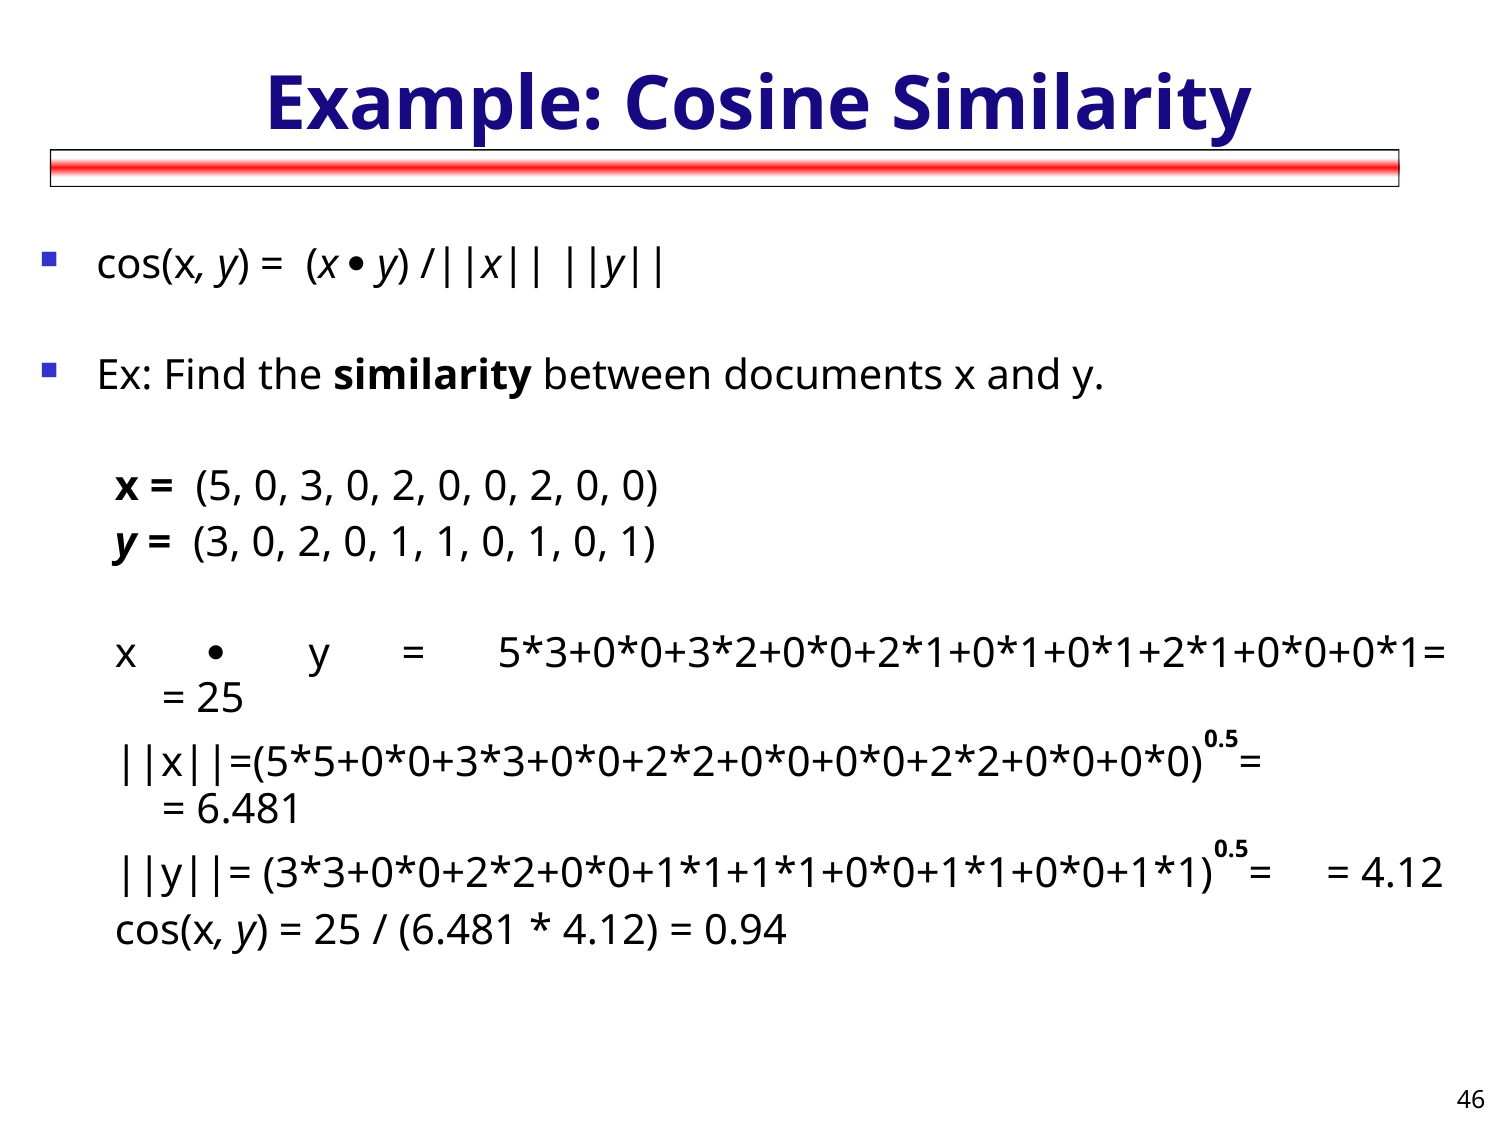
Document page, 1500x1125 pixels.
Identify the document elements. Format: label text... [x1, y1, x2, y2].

list cos(x, y) = (x  y) /||x|| ||y|| Ex: Find the similarity between documents x and y. x = (5, 0, 3, 0, 2, 0, 0, 2, 0, 0) y = (3, 0, 2, 0, 1, 1, 0, 1, 0, 1) x  y = 5*3+0*0+3*2+0*0+2*1+0*1+0*1+2*1+0*0+0*1= = 25 ||x||=(5*5+0*0+3*3+0*0+2*2+0*0+0*0+2*2+0*0+0*0)0.5= = 6.481 ||y||= (3*3+0*0+2*2+0*0+1*1+1*1+0*0+1*1+0*0+1*1)0.5= = 4.12 cos(x, y) = 25 / (6.481 * 4.12) = 0.94 [24, 174, 1463, 1038]
text_box <number> [1187, 1062, 1500, 1125]
title Example: Cosine Similarity [123, 47, 1375, 153]
